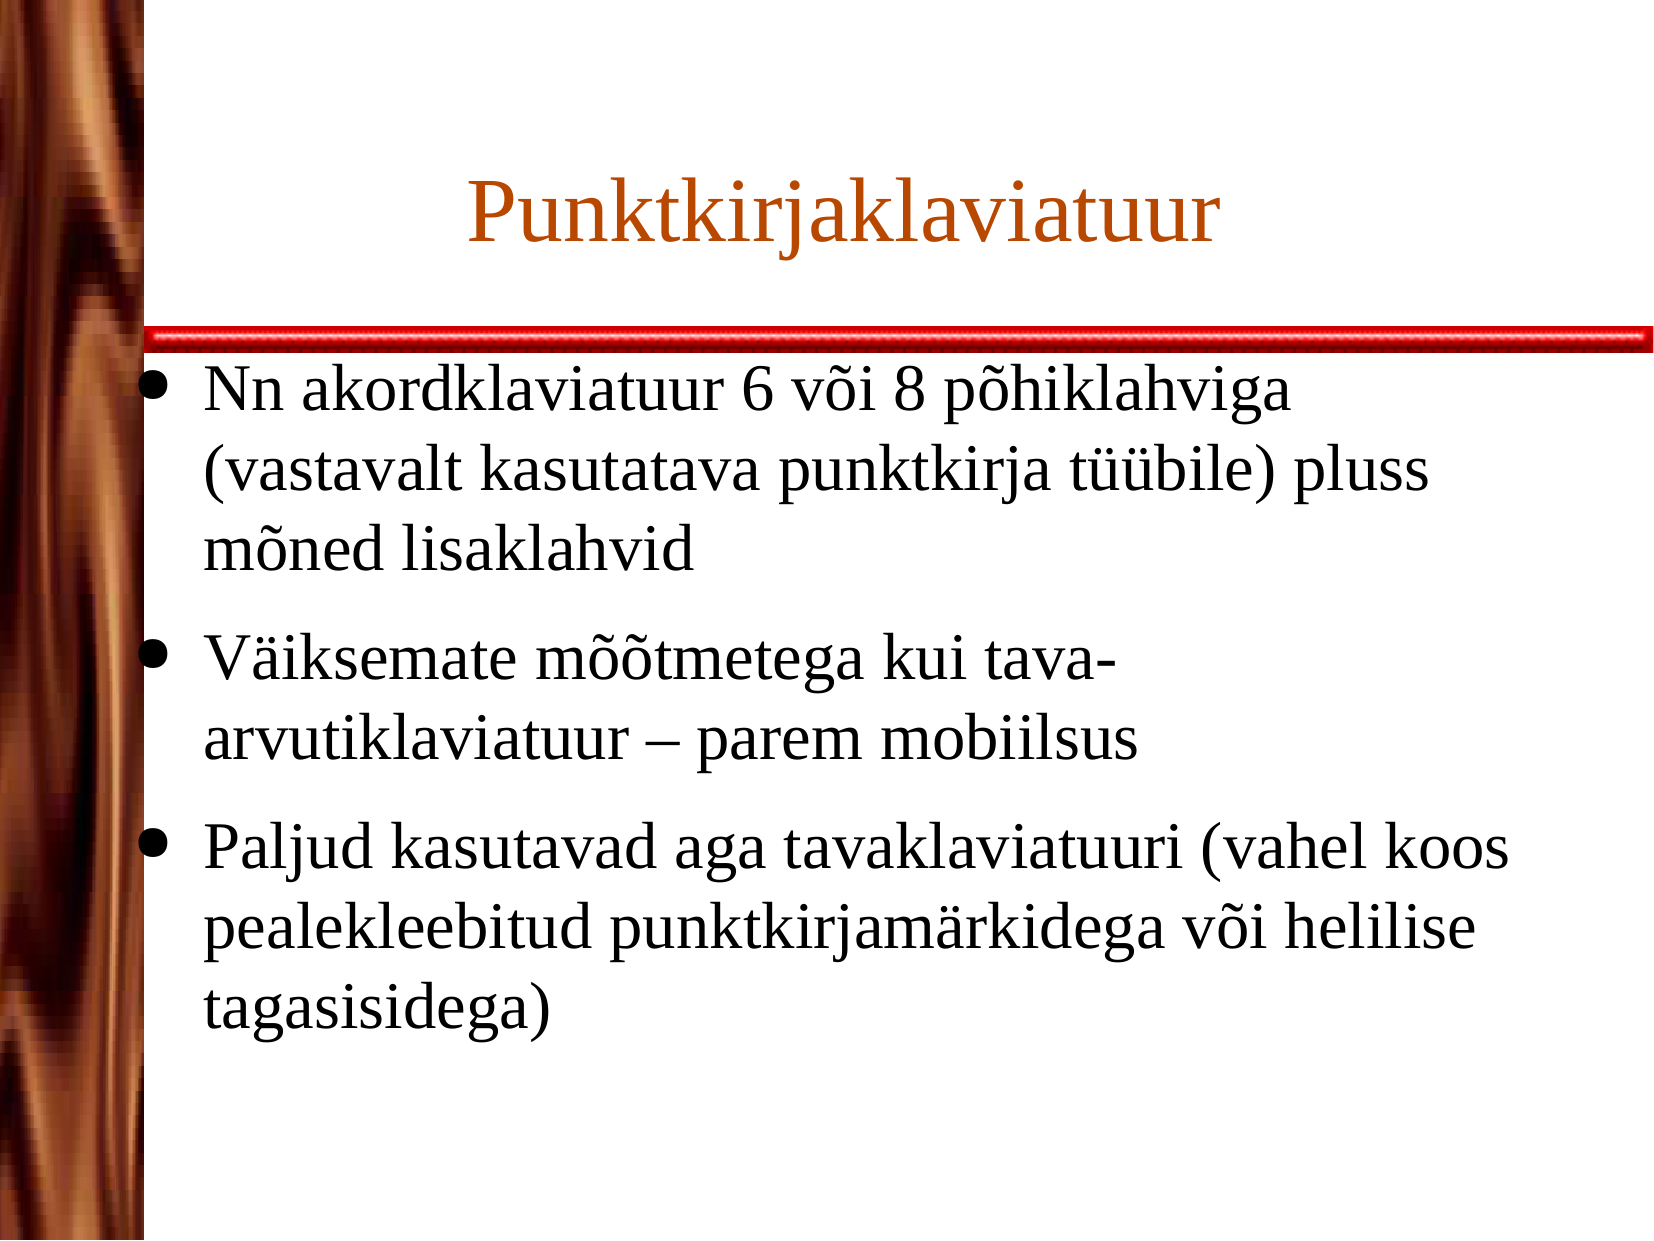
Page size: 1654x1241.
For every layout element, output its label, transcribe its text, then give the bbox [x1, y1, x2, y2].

picture [0, 0, 1654, 1240]
title Punktkirjaklaviatuur [121, 100, 1533, 312]
list Nn akordklaviatuur 6 või 8 põhiklahviga (vastavalt kasutatava punktkirja tüübile) pluss mõned lisaklahvid Väiksemate mõõtmetega kui tava-arvutiklaviatuur – parem mobiilsus Paljud kasutavad aga tavaklaviatuuri (vahel koos pealekleebitud punktkirjamärkidega või helilise tagasisidega) [121, 344, 1533, 1164]
